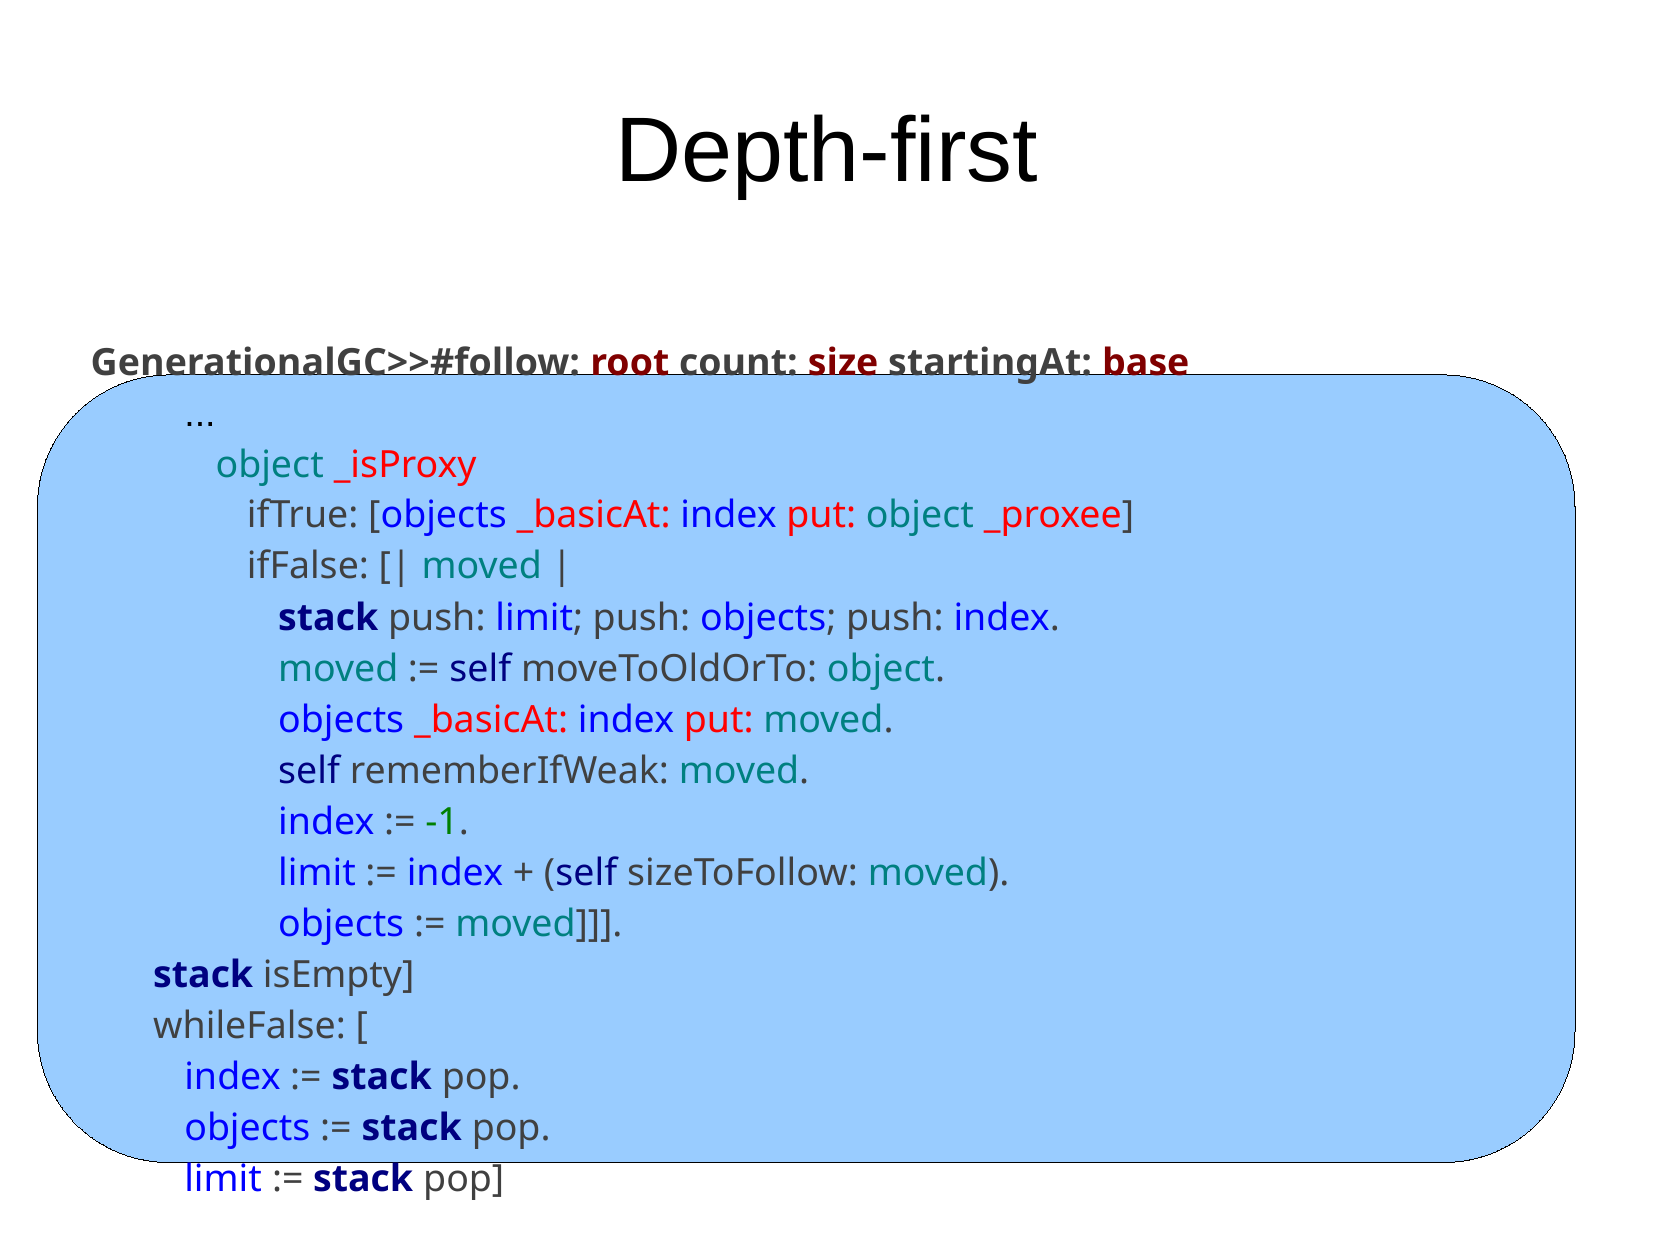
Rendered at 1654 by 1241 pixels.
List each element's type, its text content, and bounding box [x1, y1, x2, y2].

text_box Depth-first [143, 91, 1511, 209]
text_box GenerationalGC>>#follow: root count: size startingAt: base ... object _isProxy ifTrue: [objects _basicAt: index put: object _proxee] ifFalse: [| moved | stack push: limit; push: objects; push: index. moved := self moveToOldOrTo: object. objects _basicAt: index put: moved. self rememberIfWeak: moved. index := -1. limit := index + (self sizeToFollow: moved). objects := moved]]]. stack isEmpty] whileFalse: [ index := stack pop. objects := stack pop. limit := stack pop] [37, 374, 1576, 1163]
